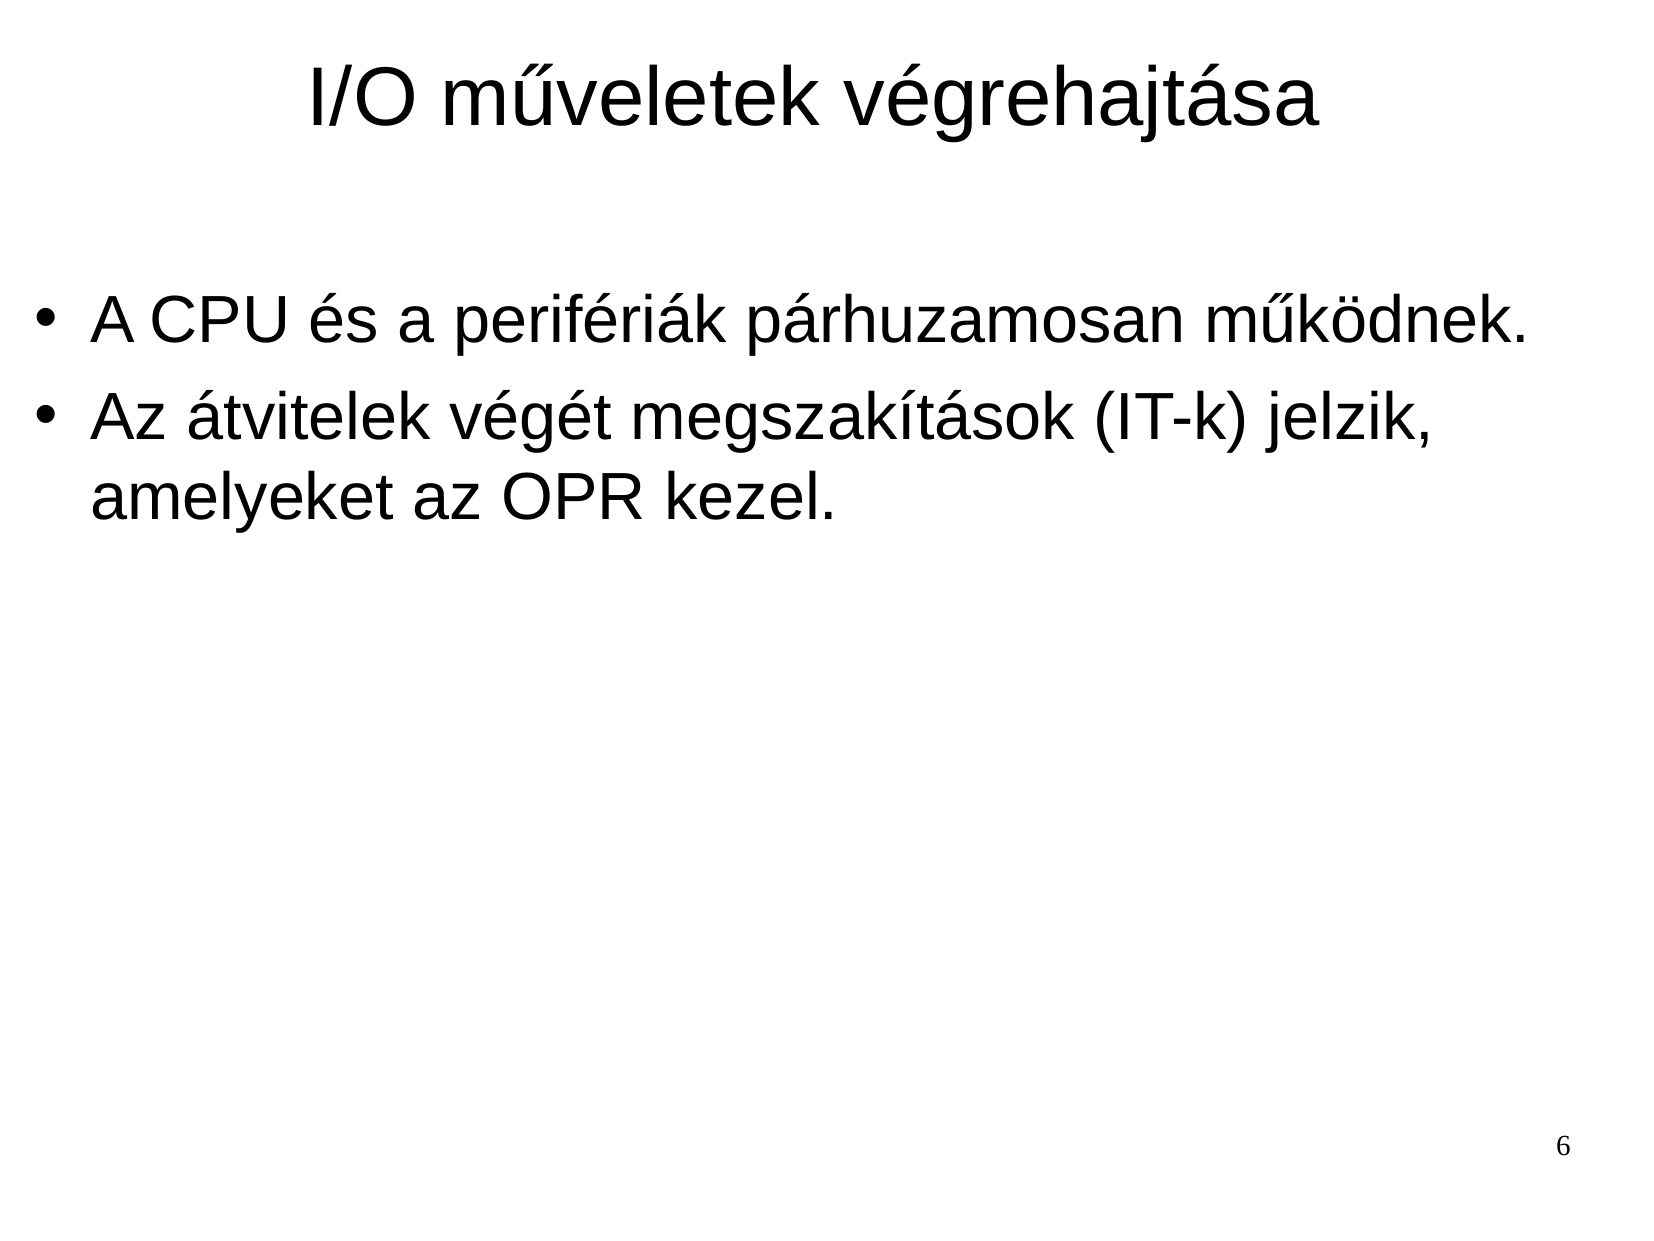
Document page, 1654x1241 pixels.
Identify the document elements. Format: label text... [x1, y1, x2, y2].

title I/O műveletek végrehajtása [136, 20, 1491, 165]
list A CPU és a perifériák párhuzamosan működnek. Az átvitelek végét megszakítások (IT-k) jelzik, amelyeket az OPR kezel. [19, 268, 1654, 764]
